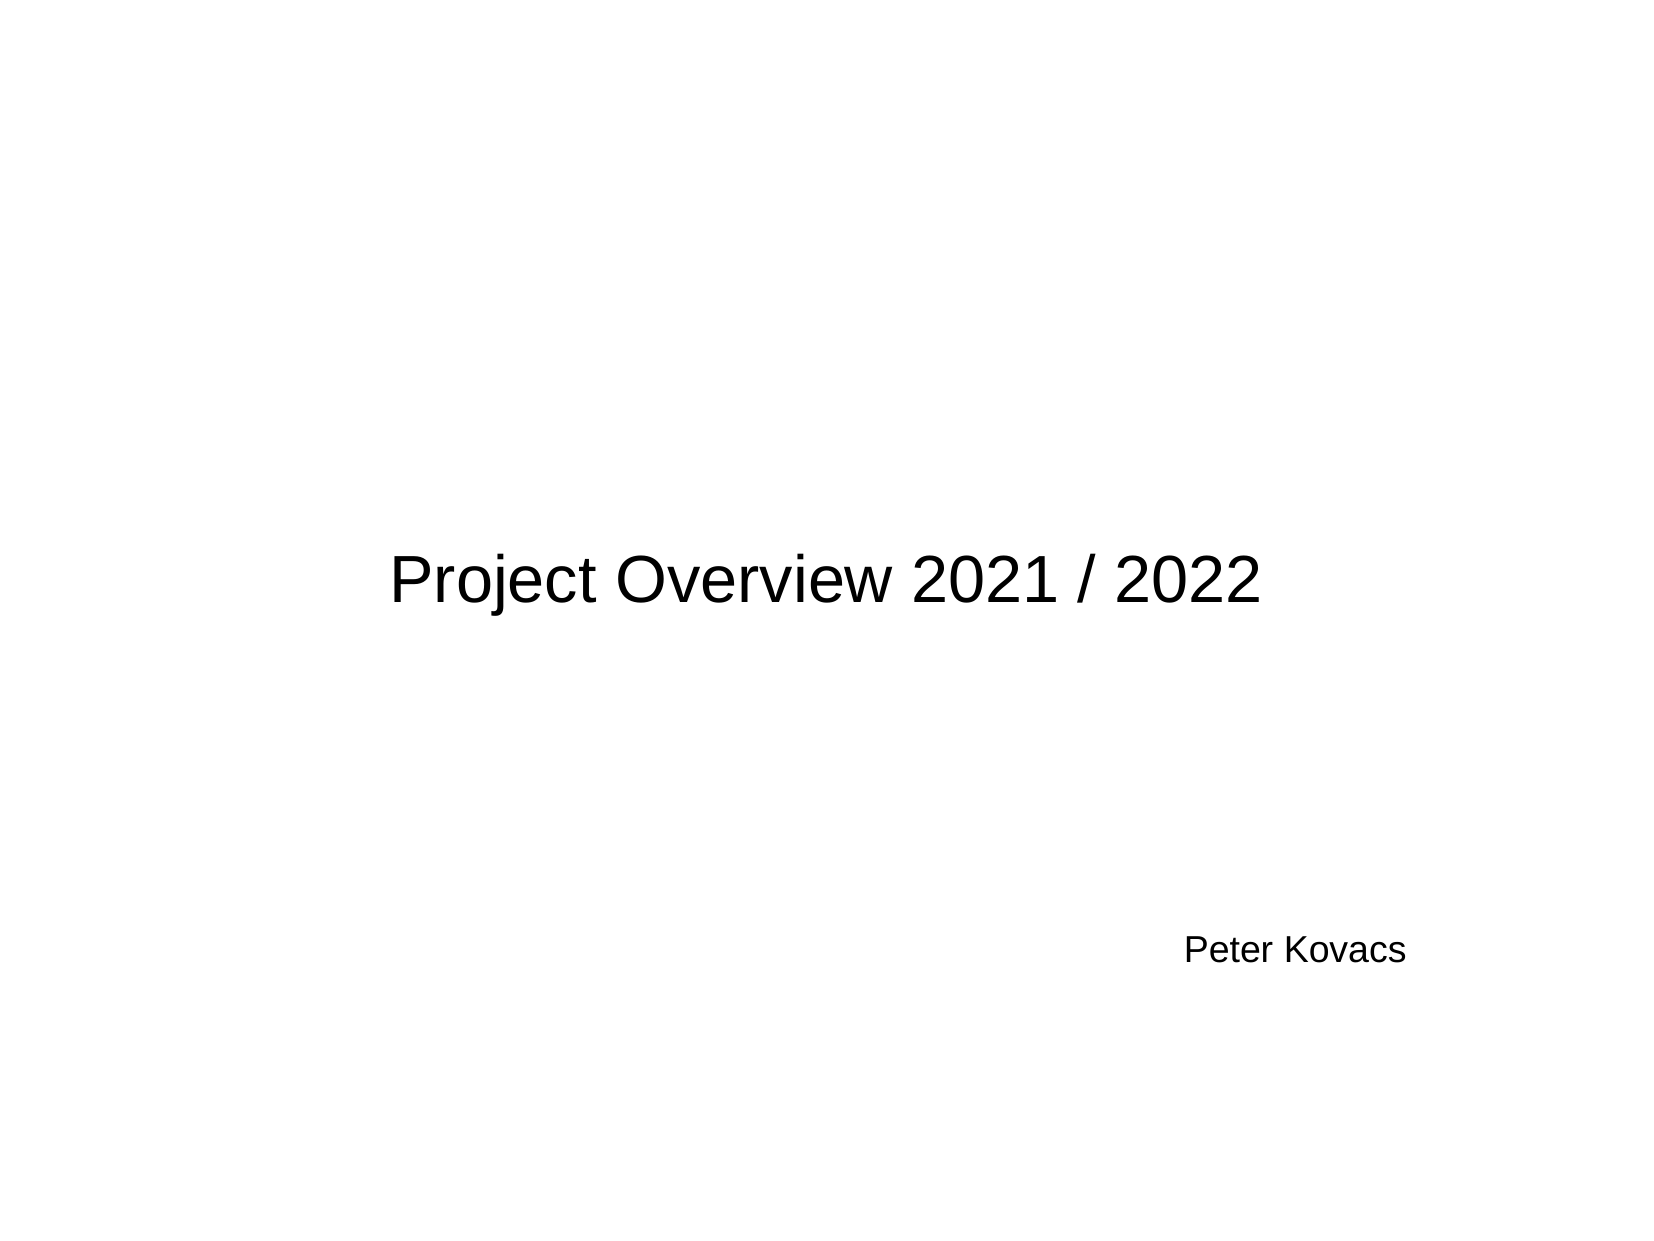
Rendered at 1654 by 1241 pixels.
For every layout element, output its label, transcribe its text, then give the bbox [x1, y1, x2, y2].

text_box Peter Kovacs [1169, 921, 1422, 979]
subtitle Project Overview 2021 / 2022 [82, 49, 1571, 1109]
